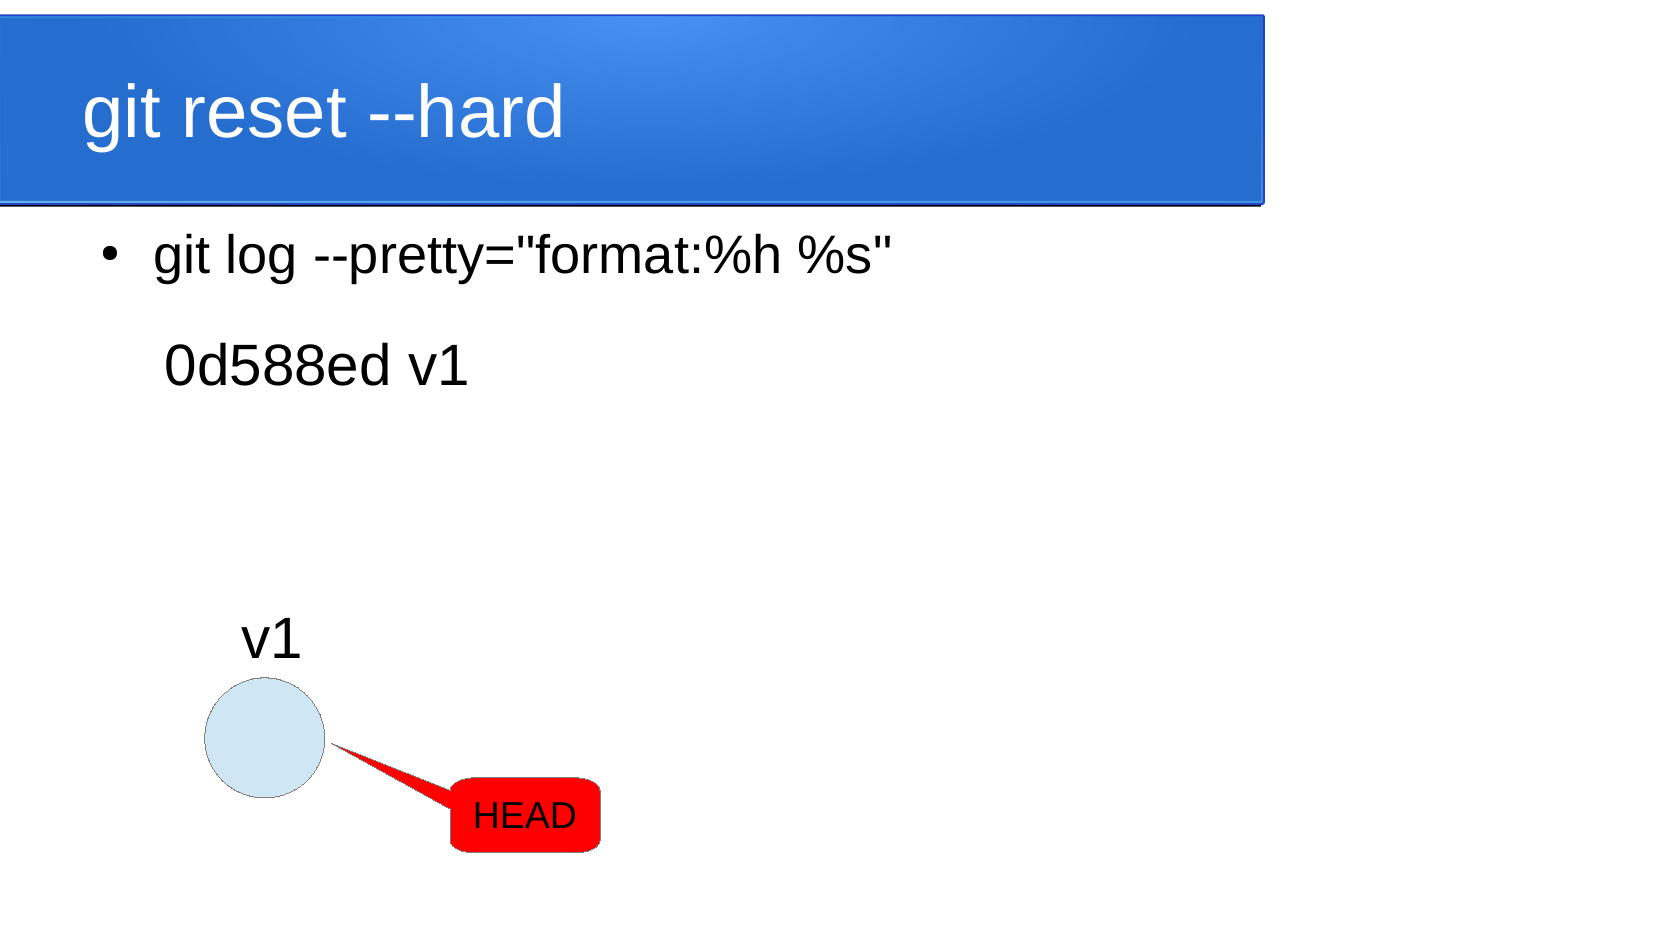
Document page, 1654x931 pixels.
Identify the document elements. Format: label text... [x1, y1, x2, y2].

list git log --pretty="format:%h %s" [82, 224, 1571, 764]
text_box v1 [174, 598, 370, 679]
title git reset --hard [82, 35, 1235, 189]
text_box 0d588ed v1 [150, 325, 586, 406]
text_box [204, 679, 325, 798]
text_box HEAD [331, 743, 601, 853]
